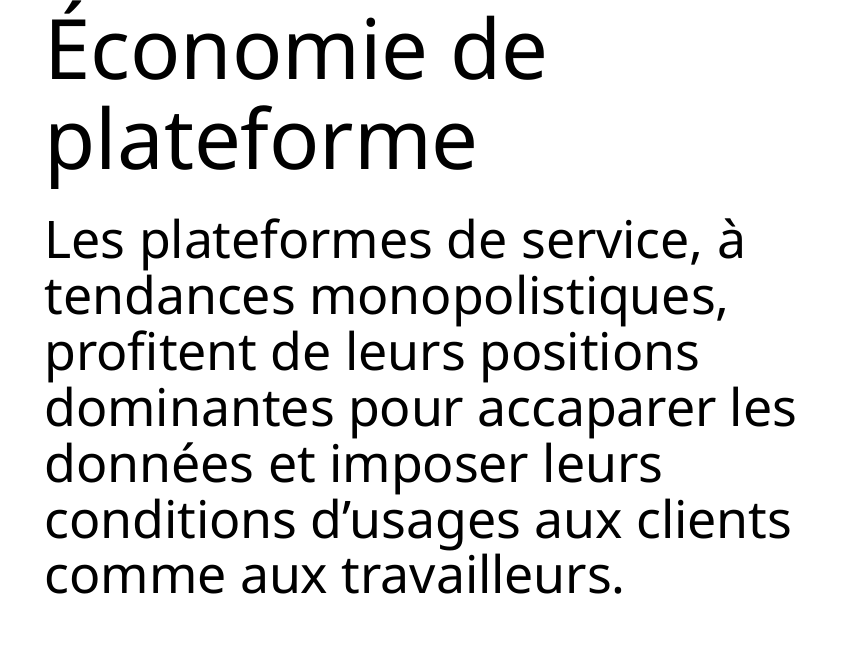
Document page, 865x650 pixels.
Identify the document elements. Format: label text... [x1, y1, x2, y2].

title Économie de plateforme [29, 34, 827, 161]
subtitle Les plateformes de service, à tendances monopolistiques, profitent de leurs positions dominantes pour accaparer les données et imposer leurs conditions d’usages aux clients comme aux travailleurs. [29, 206, 827, 621]
